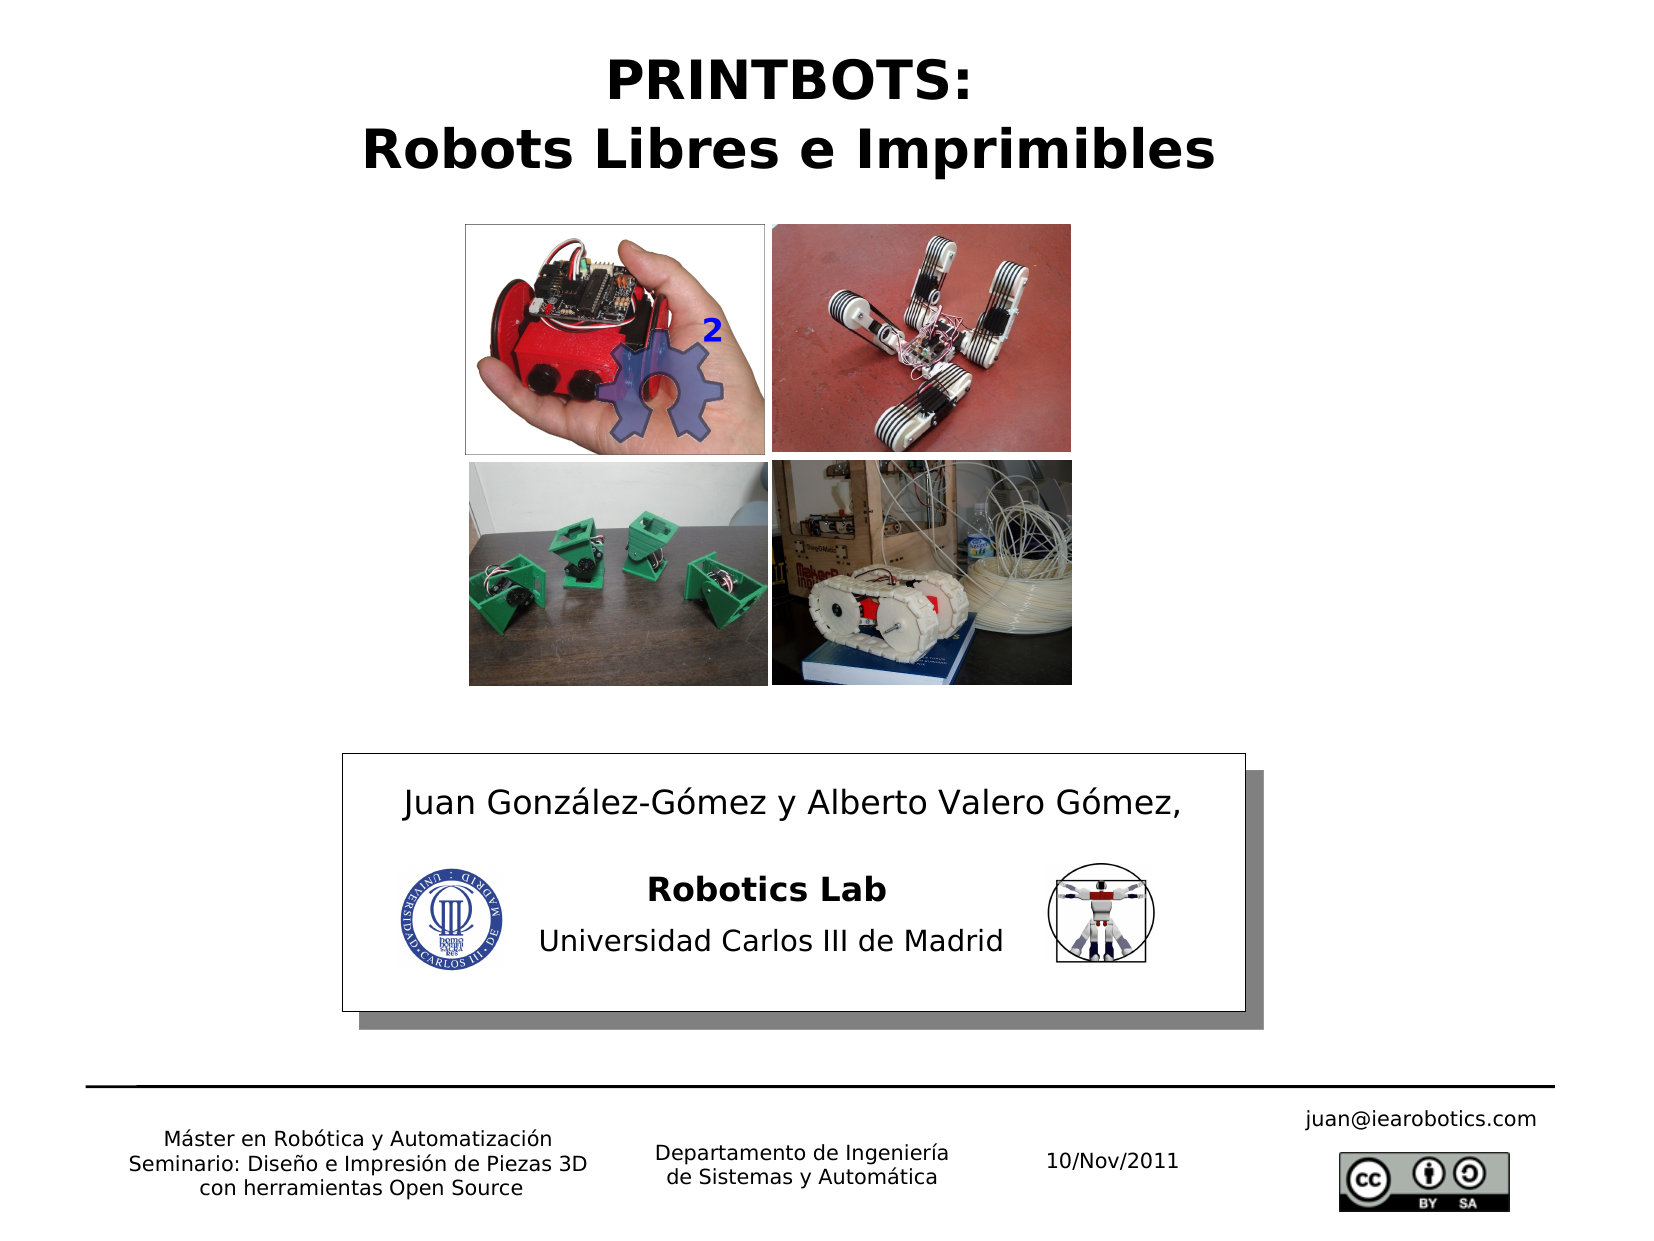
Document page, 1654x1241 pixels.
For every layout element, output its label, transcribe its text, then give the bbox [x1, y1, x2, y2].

text_box Juan González-Gómez y Alberto Valero Gómez, [389, 776, 1199, 830]
text_box juan@iearobotics.com [1290, 1099, 1553, 1143]
text_box PRINTBOTS: Robots Libres e Imprimibles [346, 42, 1255, 189]
text_box 10/Nov/2011 [1031, 1142, 1195, 1182]
text_box Máster en Robótica y Automatización Seminario: Diseño e Impresión de Piezas 3D con herramientas Open Source [113, 1120, 603, 1208]
text_box Robotics Lab [631, 863, 903, 917]
text_box Universidad Carlos III de Madrid [523, 917, 1020, 970]
picture [1339, 1152, 1510, 1212]
text_box Departamento de Ingeniería de Sistemas y Automática [640, 1133, 1044, 1197]
text_box [342, 753, 1246, 1012]
picture [465, 224, 765, 455]
picture [772, 460, 1072, 685]
picture [469, 462, 768, 686]
picture [399, 866, 504, 971]
picture [1047, 863, 1155, 963]
picture [772, 224, 1071, 452]
